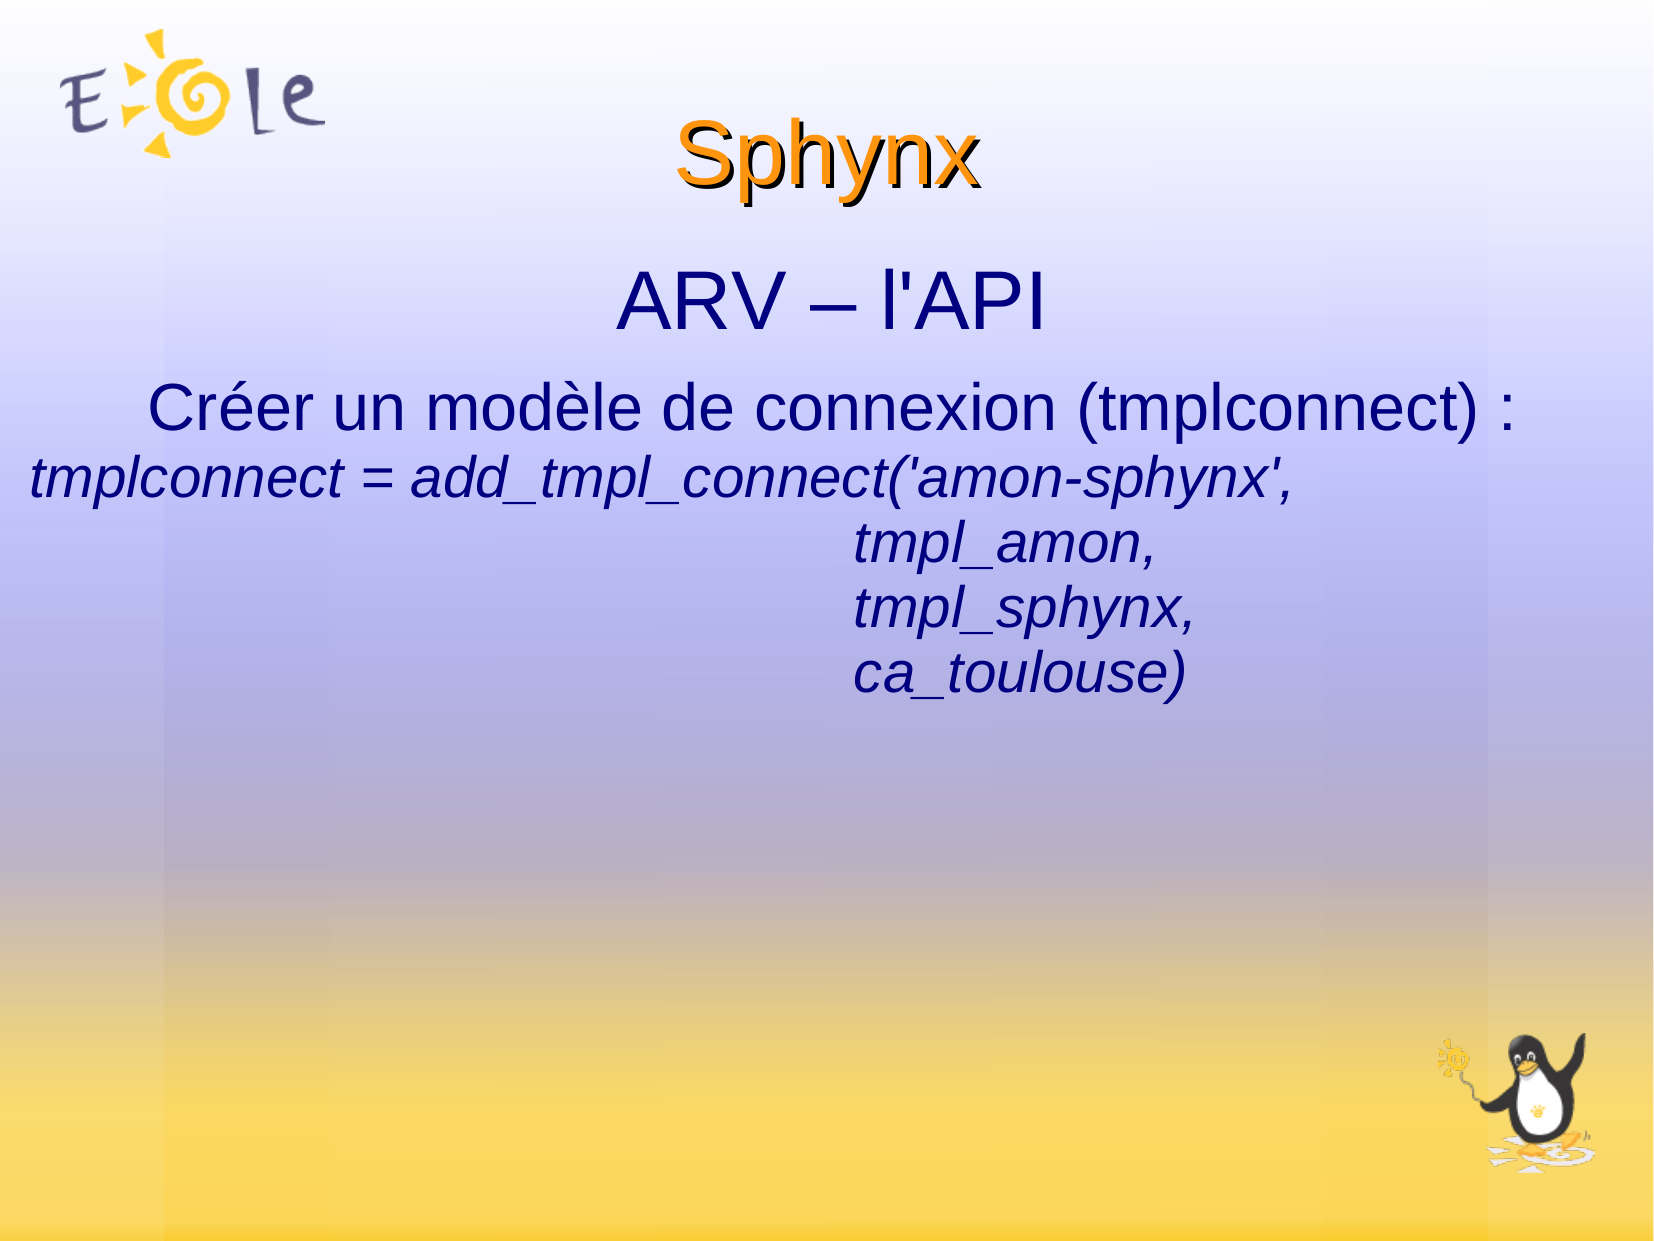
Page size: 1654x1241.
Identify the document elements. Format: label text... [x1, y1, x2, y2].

title Sphynx [82, 49, 1571, 253]
list ARV – l'API Créer un modèle de connexion (tmplconnect) : tmplconnect = add_tmpl_connect('amon-sphynx', tmpl_amon, tmpl_sphynx, ca_toulouse) [29, 253, 1636, 763]
picture [0, 0, 1654, 1241]
